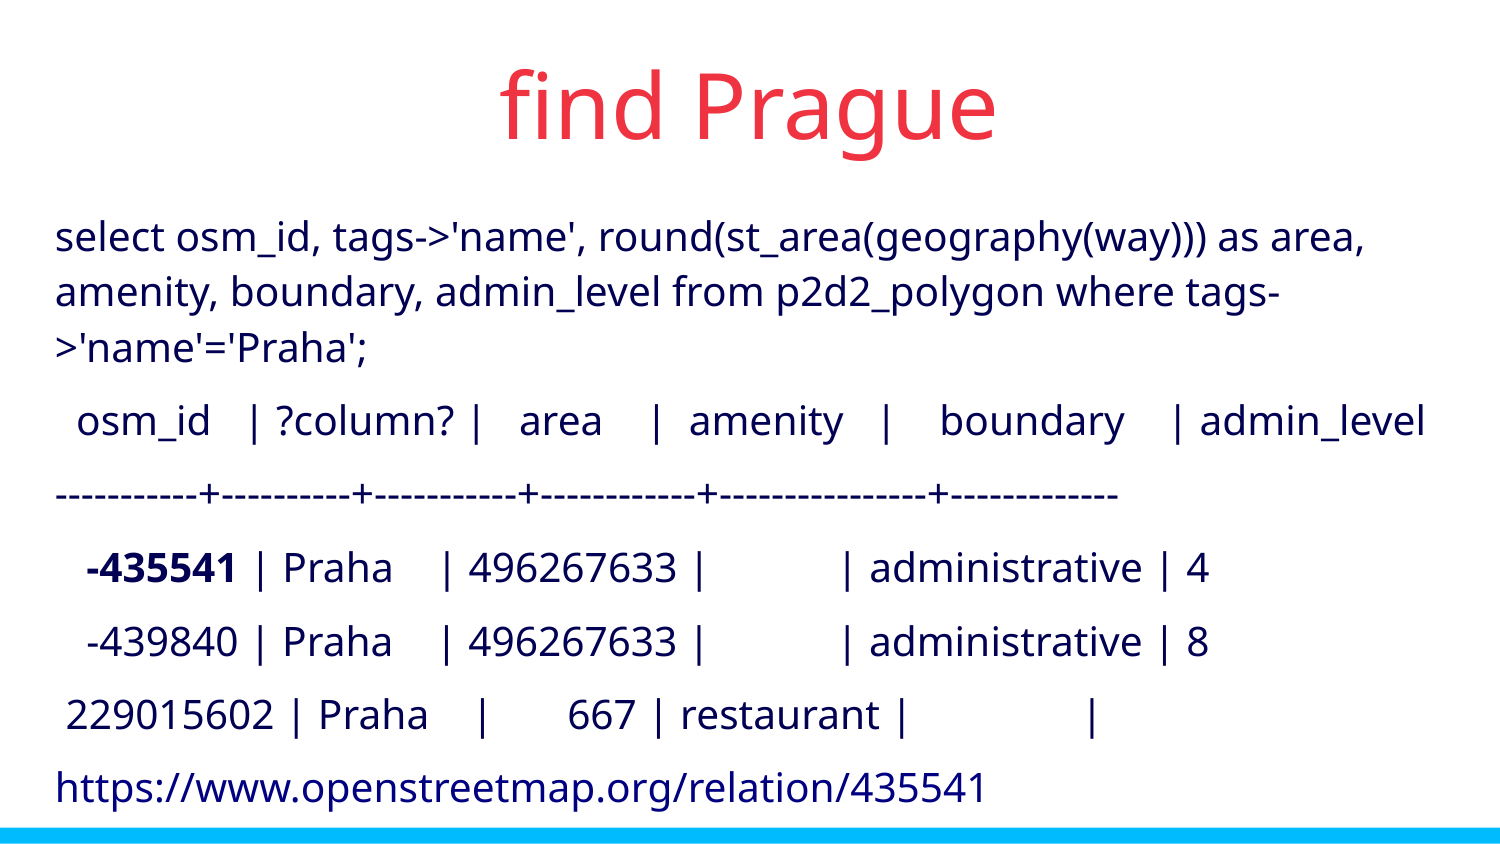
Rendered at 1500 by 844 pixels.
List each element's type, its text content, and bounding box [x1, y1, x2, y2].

list select osm_id, tags->'name', round(st_area(geography(way))) as area, amenity, boundary, admin_level from p2d2_polygon where tags->'name'='Praha'; osm_id | ?column? | area | amenity | boundary | admin_level -----------+----------+-----------+------------+----------------+------------- -435541 | Praha | 496267633 | | administrative | 4 -439840 | Praha | 496267633 | | administrative | 8 229015602 | Praha | 667 | restaurant | | https://www.openstreetmap.org/relation/435541 [11, 207, 1465, 815]
title find Prague [75, 33, 1425, 175]
